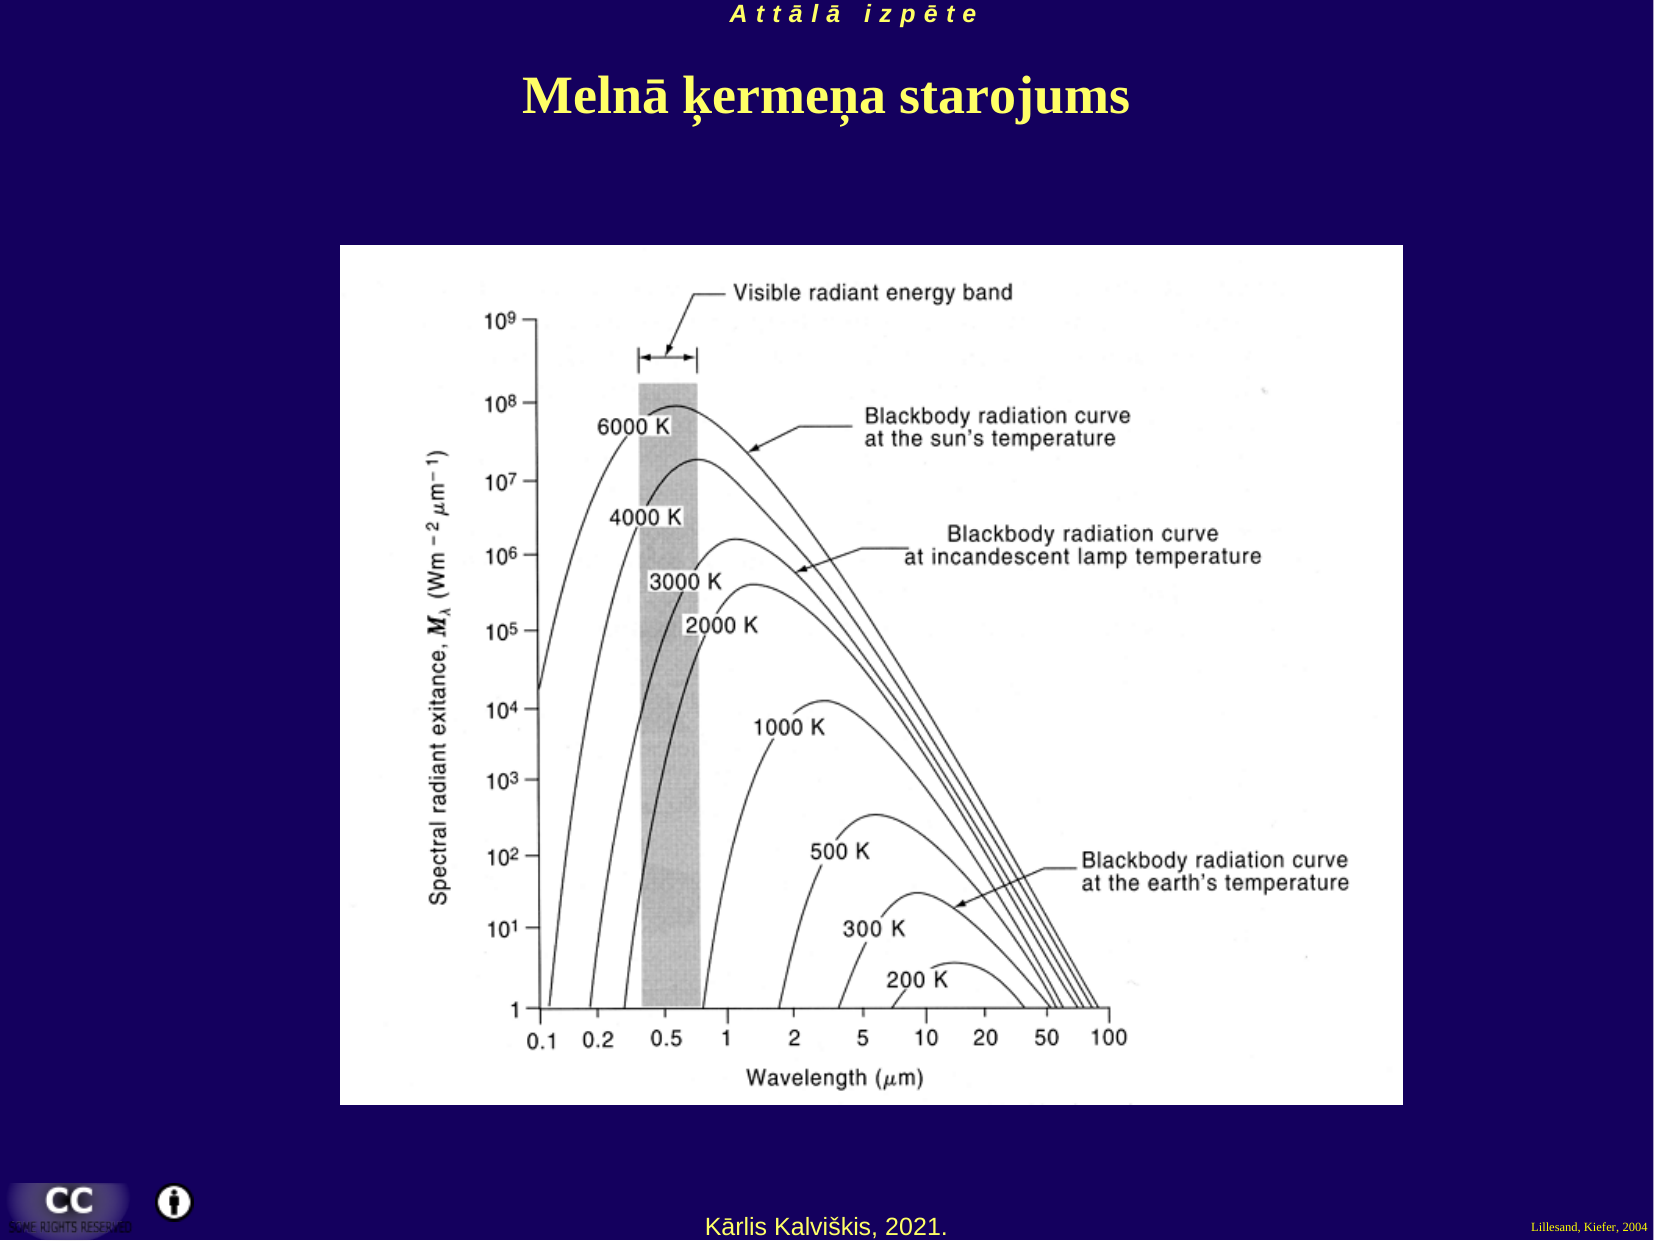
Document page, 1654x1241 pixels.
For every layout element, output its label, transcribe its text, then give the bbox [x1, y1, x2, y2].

picture [155, 1183, 194, 1222]
text_box Lillesand, Kiefer, 2004 [1521, 1214, 1654, 1241]
picture [0, 1183, 141, 1241]
title Melnā ķermeņa starojums [120, 65, 1533, 334]
picture [340, 245, 1403, 1105]
